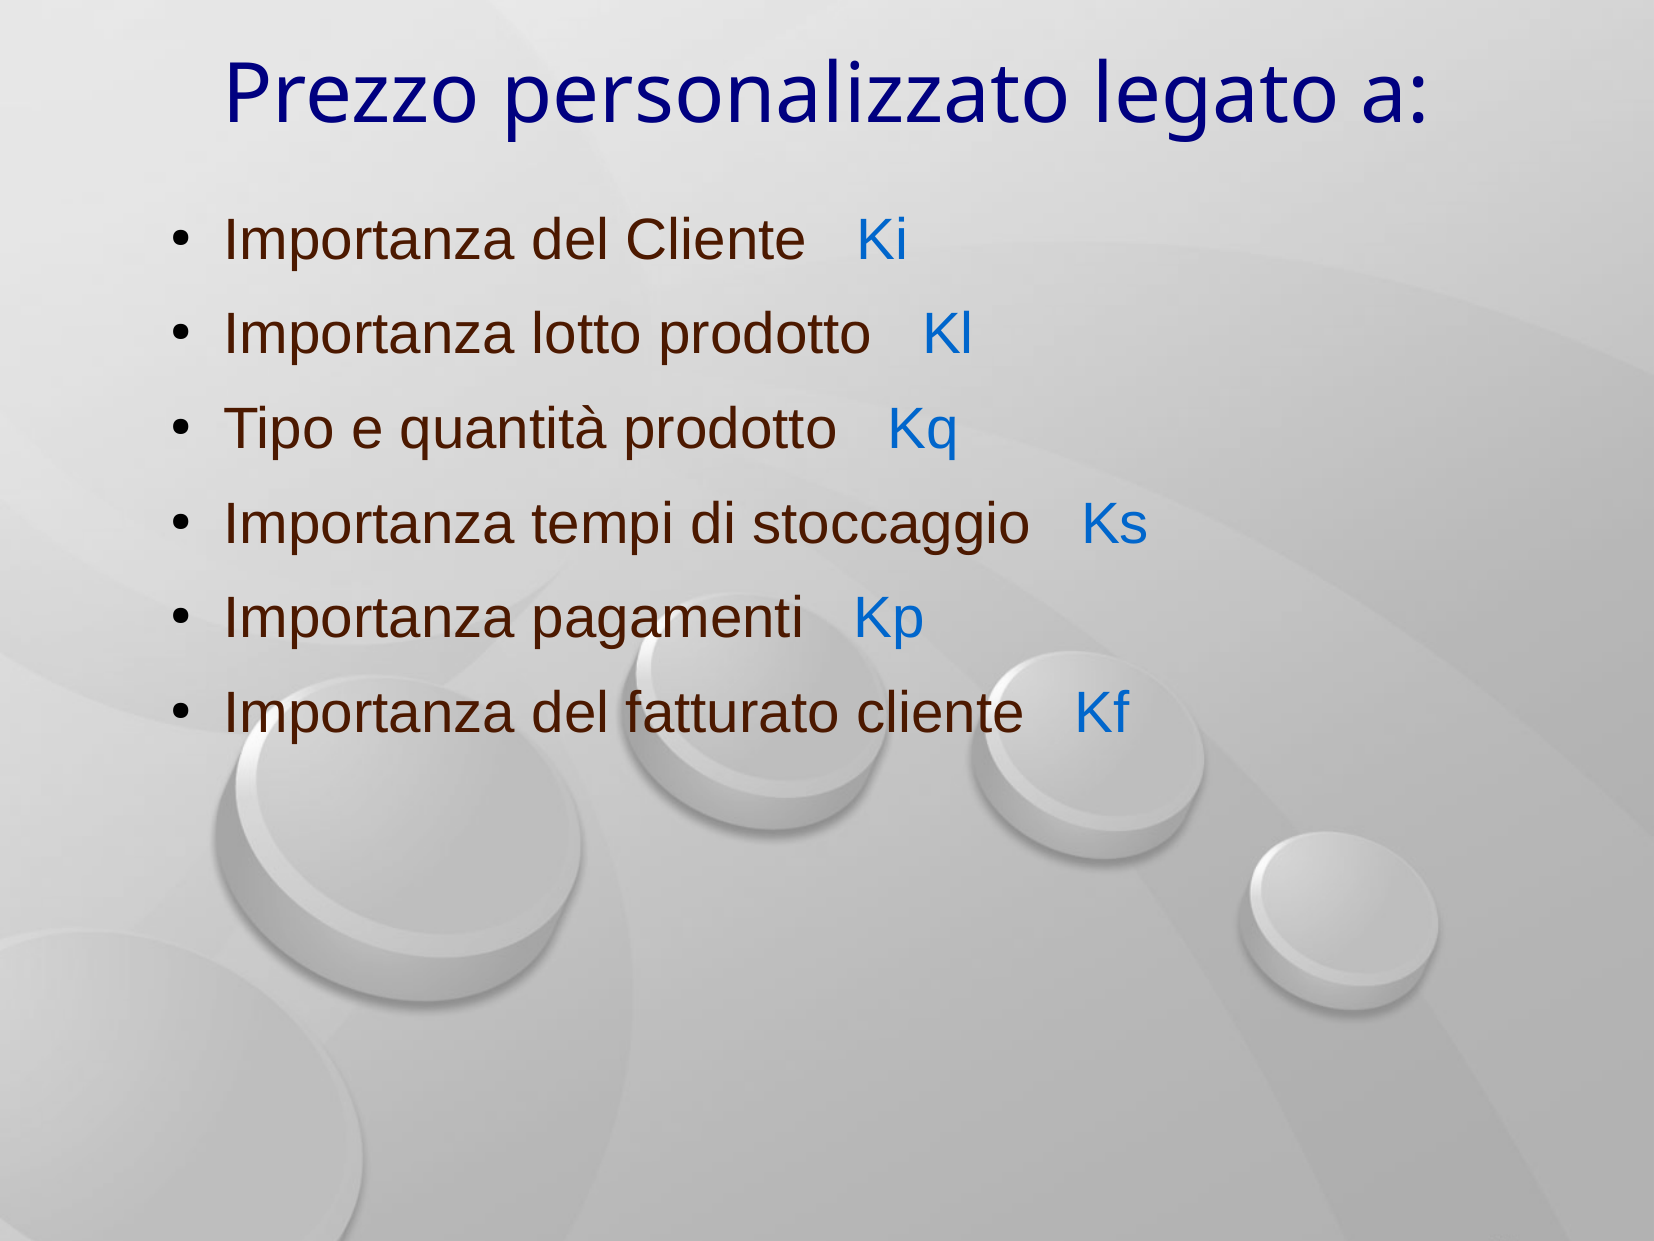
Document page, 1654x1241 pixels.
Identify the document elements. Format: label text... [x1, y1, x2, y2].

title Prezzo personalizzato legato a: [82, 29, 1571, 277]
list Importanza del Cliente Ki Importanza lotto prodotto Kl Tipo e quantità prodotto Kq Importanza tempi di stoccaggio Ks Importanza pagamenti Kp Importanza del fatturato cliente Kf [152, 277, 1536, 1073]
picture [0, 0, 1654, 1241]
